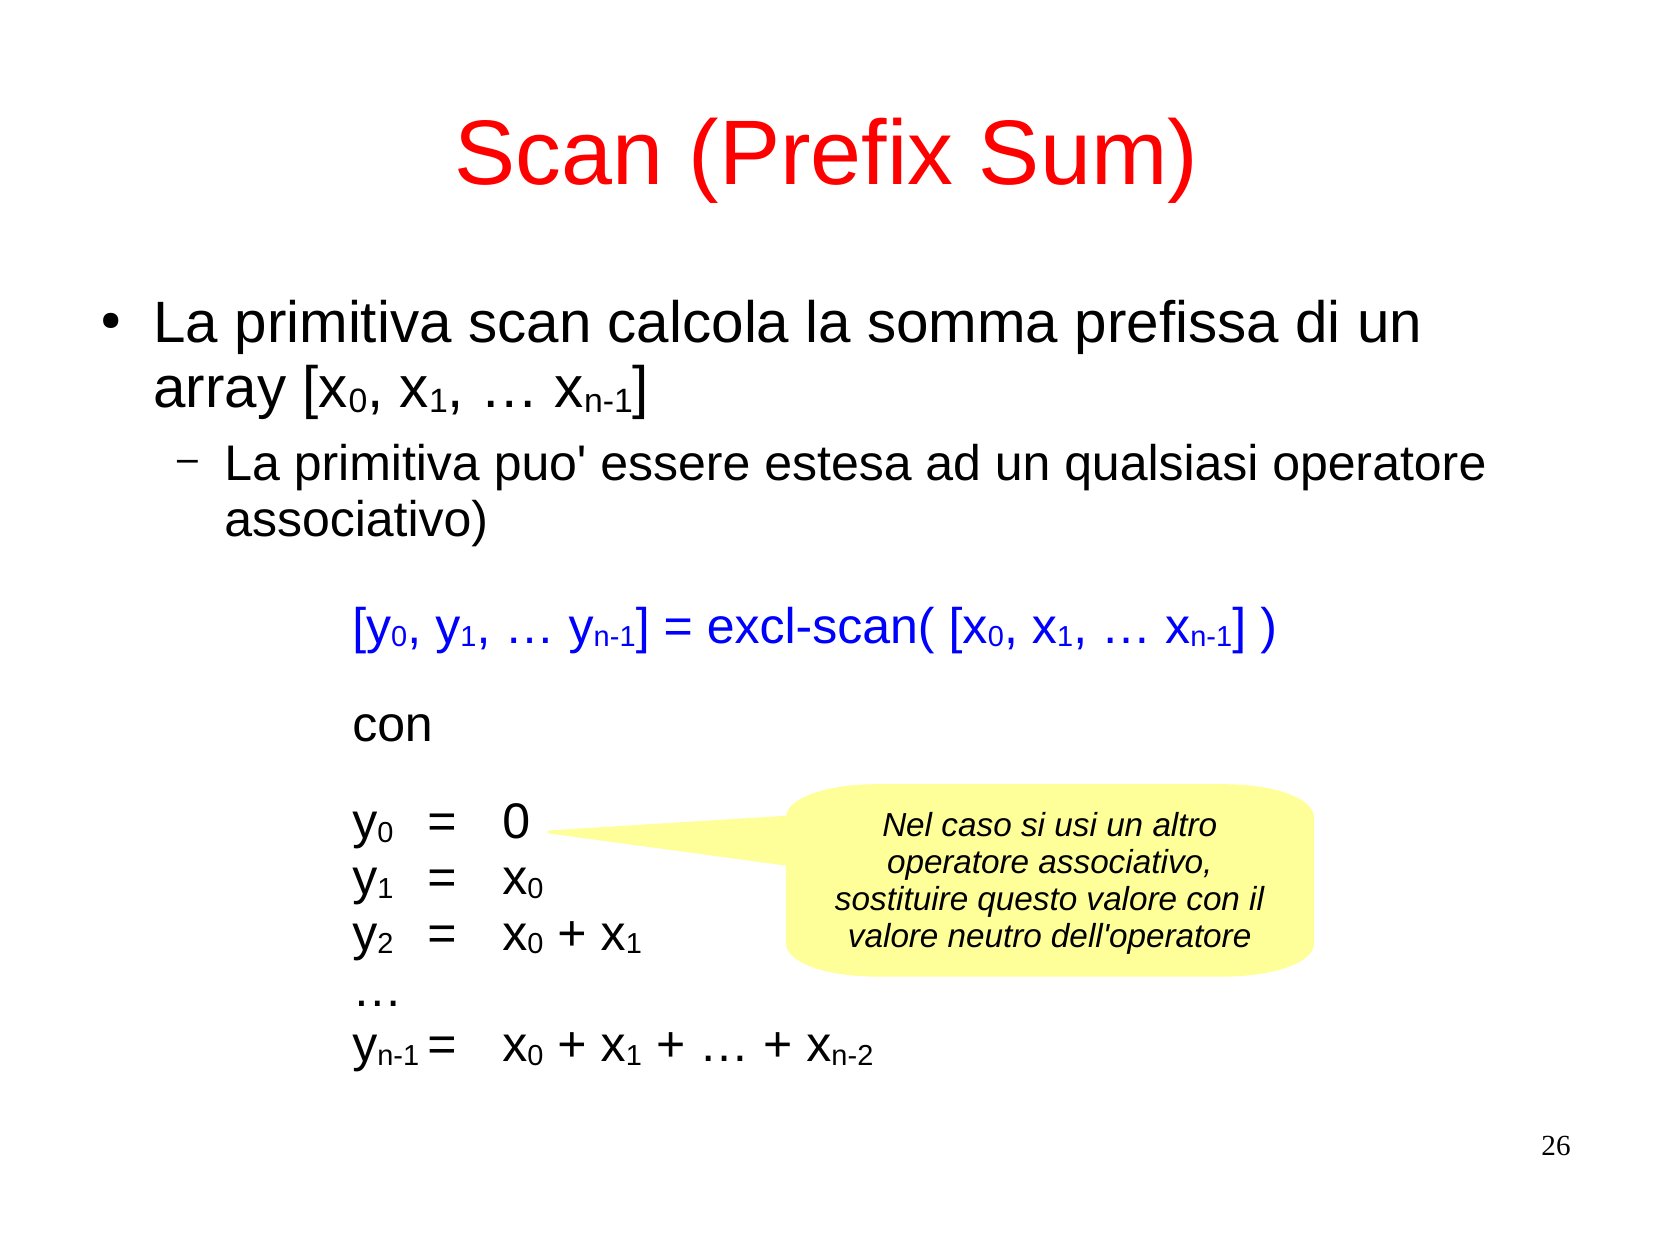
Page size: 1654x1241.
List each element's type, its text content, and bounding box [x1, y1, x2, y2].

text_box [y0, y1, … yn-1] = excl-scan( [x0, x1, … xn-1] ) con y0 = 0 y1 = x0 y2 = x0 + x1 … yn-1 = x0 + x1 + … + xn-2 [337, 590, 1313, 1163]
title Scan (Prefix Sum) [82, 49, 1571, 257]
list La primitiva scan calcola la somma prefissa di un array [x0, x1, … xn-1] La primitiva puo' essere estesa ad un qualsiasi operatore associativo) [82, 290, 1571, 1109]
text_box Nel caso si usi un altro operatore associativo, sostituire questo valore con il valore neutro dell'operatore [548, 785, 1313, 976]
